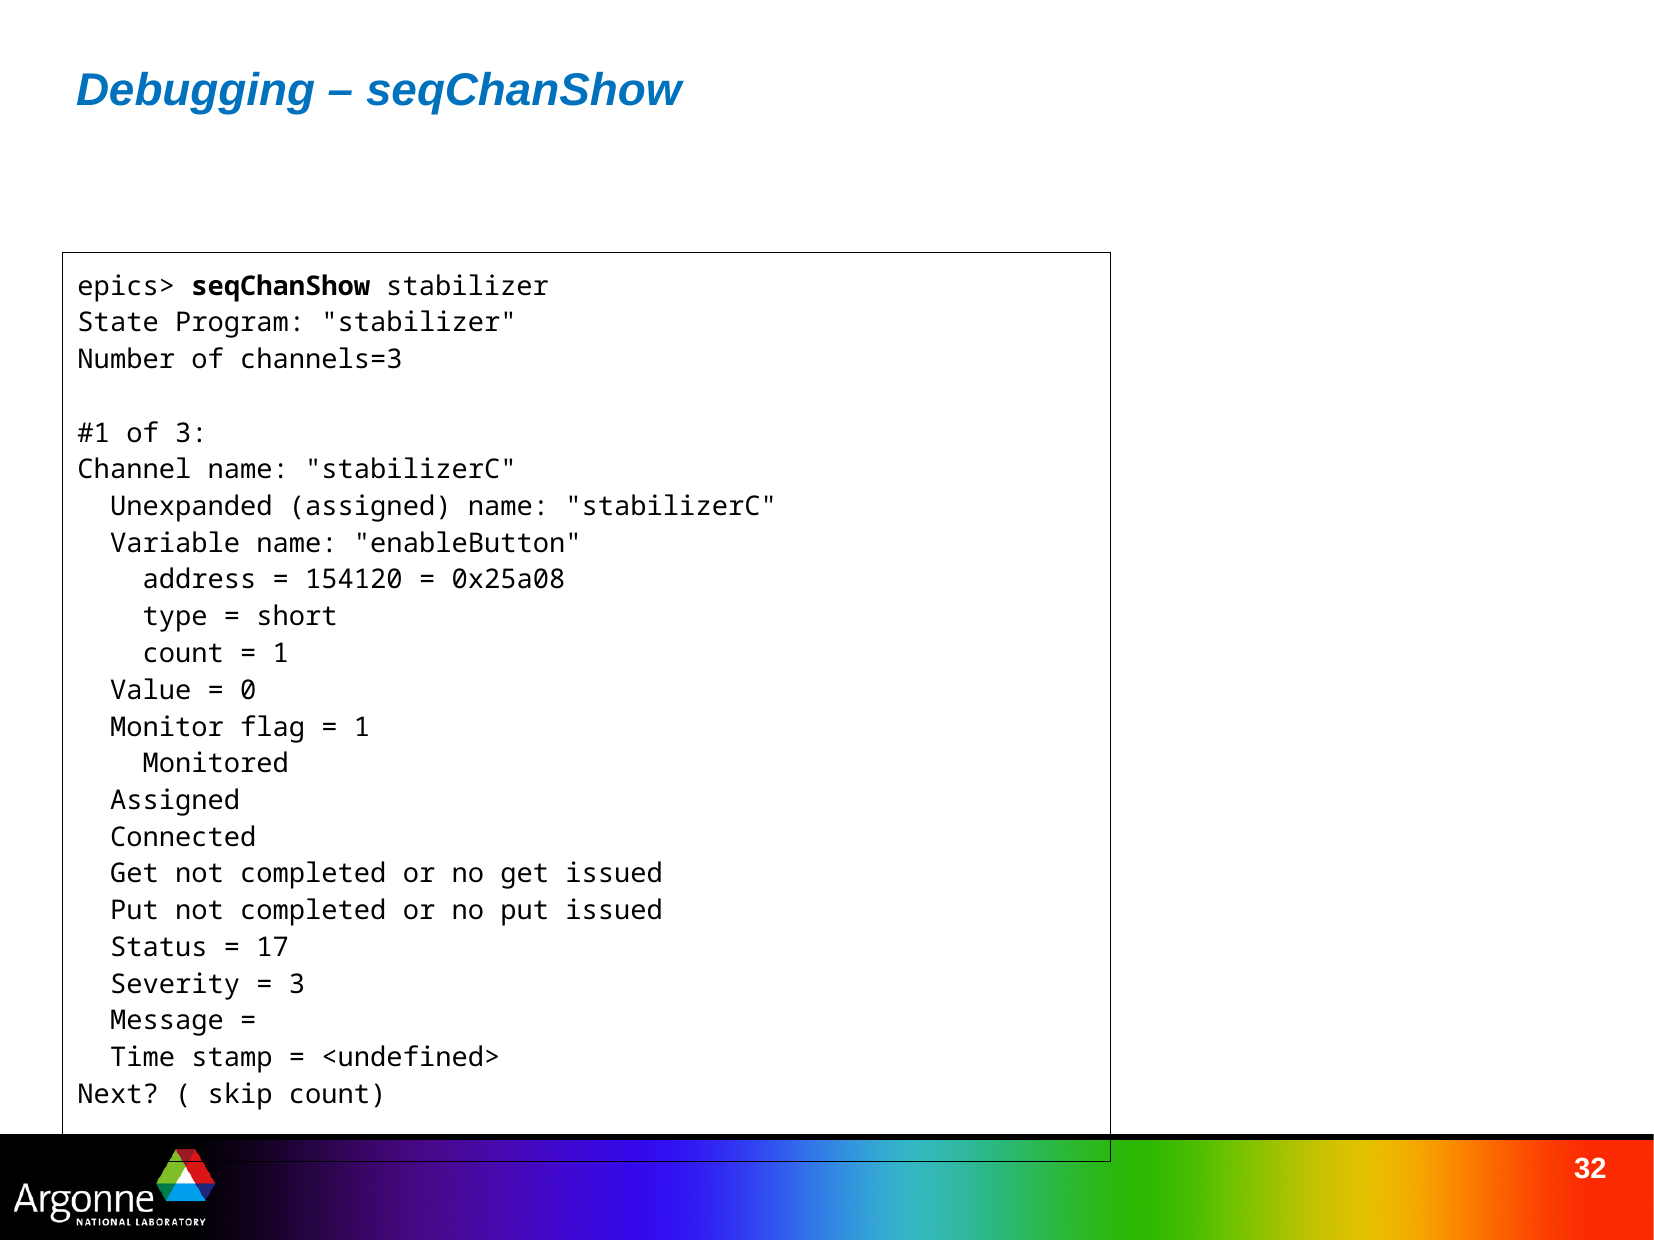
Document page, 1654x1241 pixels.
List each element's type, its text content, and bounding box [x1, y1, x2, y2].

title Debugging – seqChanShow [61, 45, 1500, 123]
picture [0, 1134, 1654, 1240]
text_box epics> seqChanShow stabilizer State Program: "stabilizer" Number of channels=3 #1 of 3: Channel name: "stabilizerC" Unexpanded (assigned) name: "stabilizerC" Variable name: "enableButton" address = 154120 = 0x25a08 type = short count = 1 Value = 0 Monitor flag = 1 Monitored Assigned Connected Get not completed or no get issued Put not completed or no put issued Status = 17 Severity = 3 Message = Time stamp = <undefined> Next? ( skip count) [62, 252, 1111, 1162]
